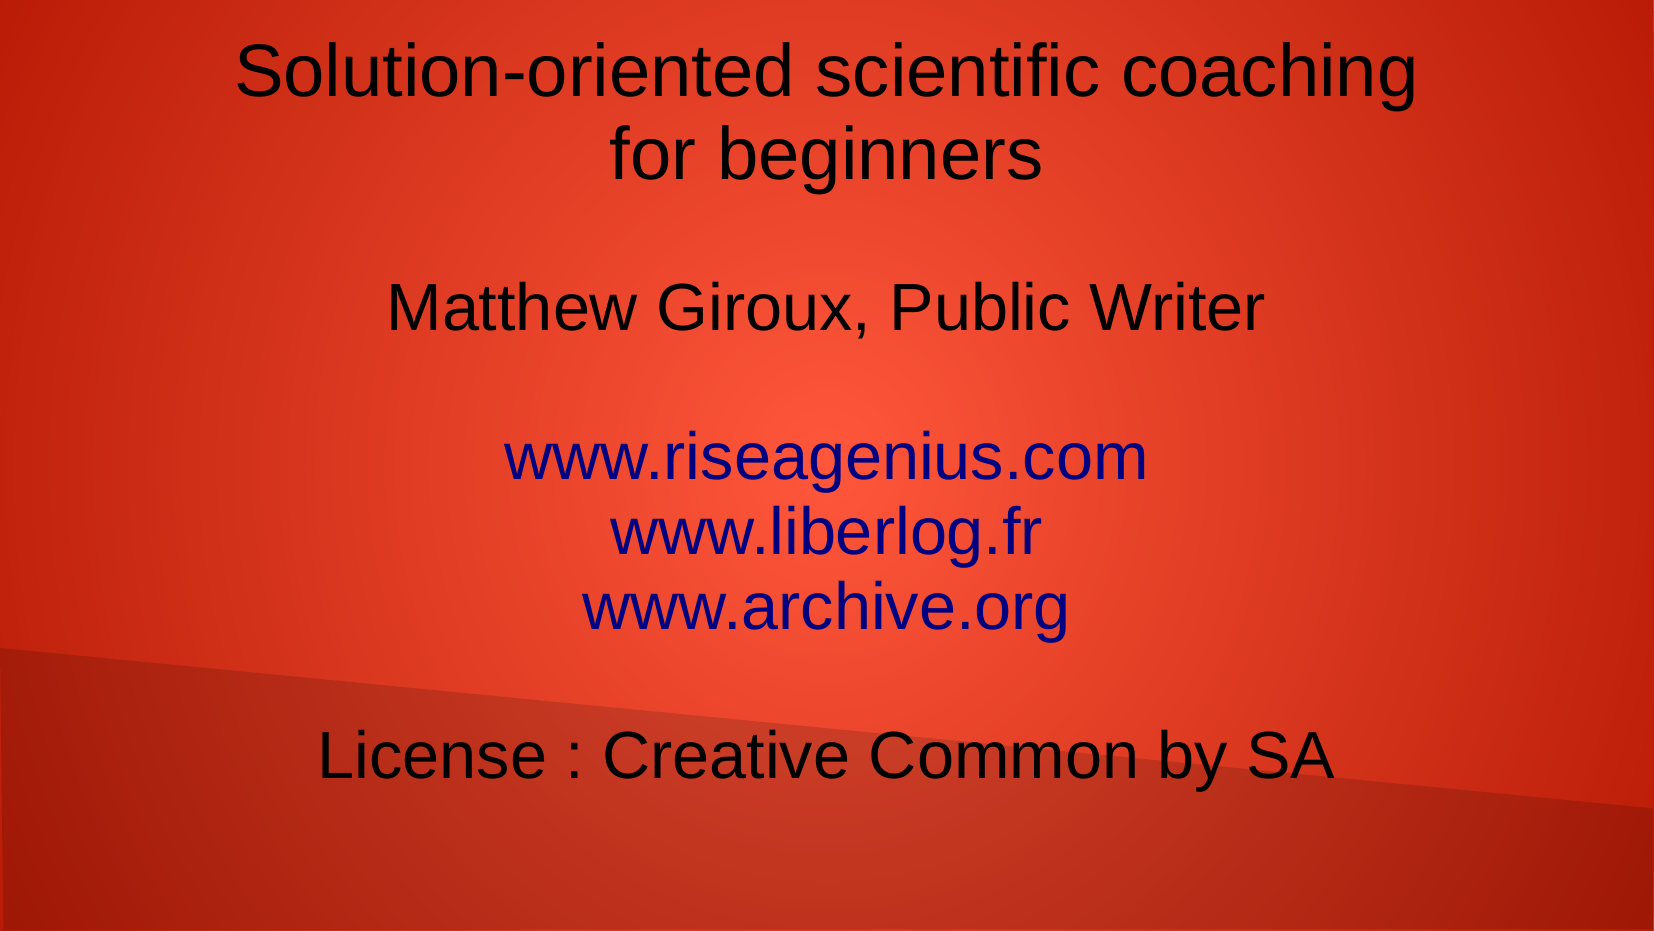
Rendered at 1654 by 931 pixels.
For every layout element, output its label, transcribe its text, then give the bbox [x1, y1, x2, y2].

title Solution-oriented scientific coaching for beginners [82, 29, 1571, 157]
subtitle Matthew Giroux, Public Writer www.riseagenius.com www.liberlog.fr www.archive.org License : Creative Common by SA [82, 157, 1571, 831]
